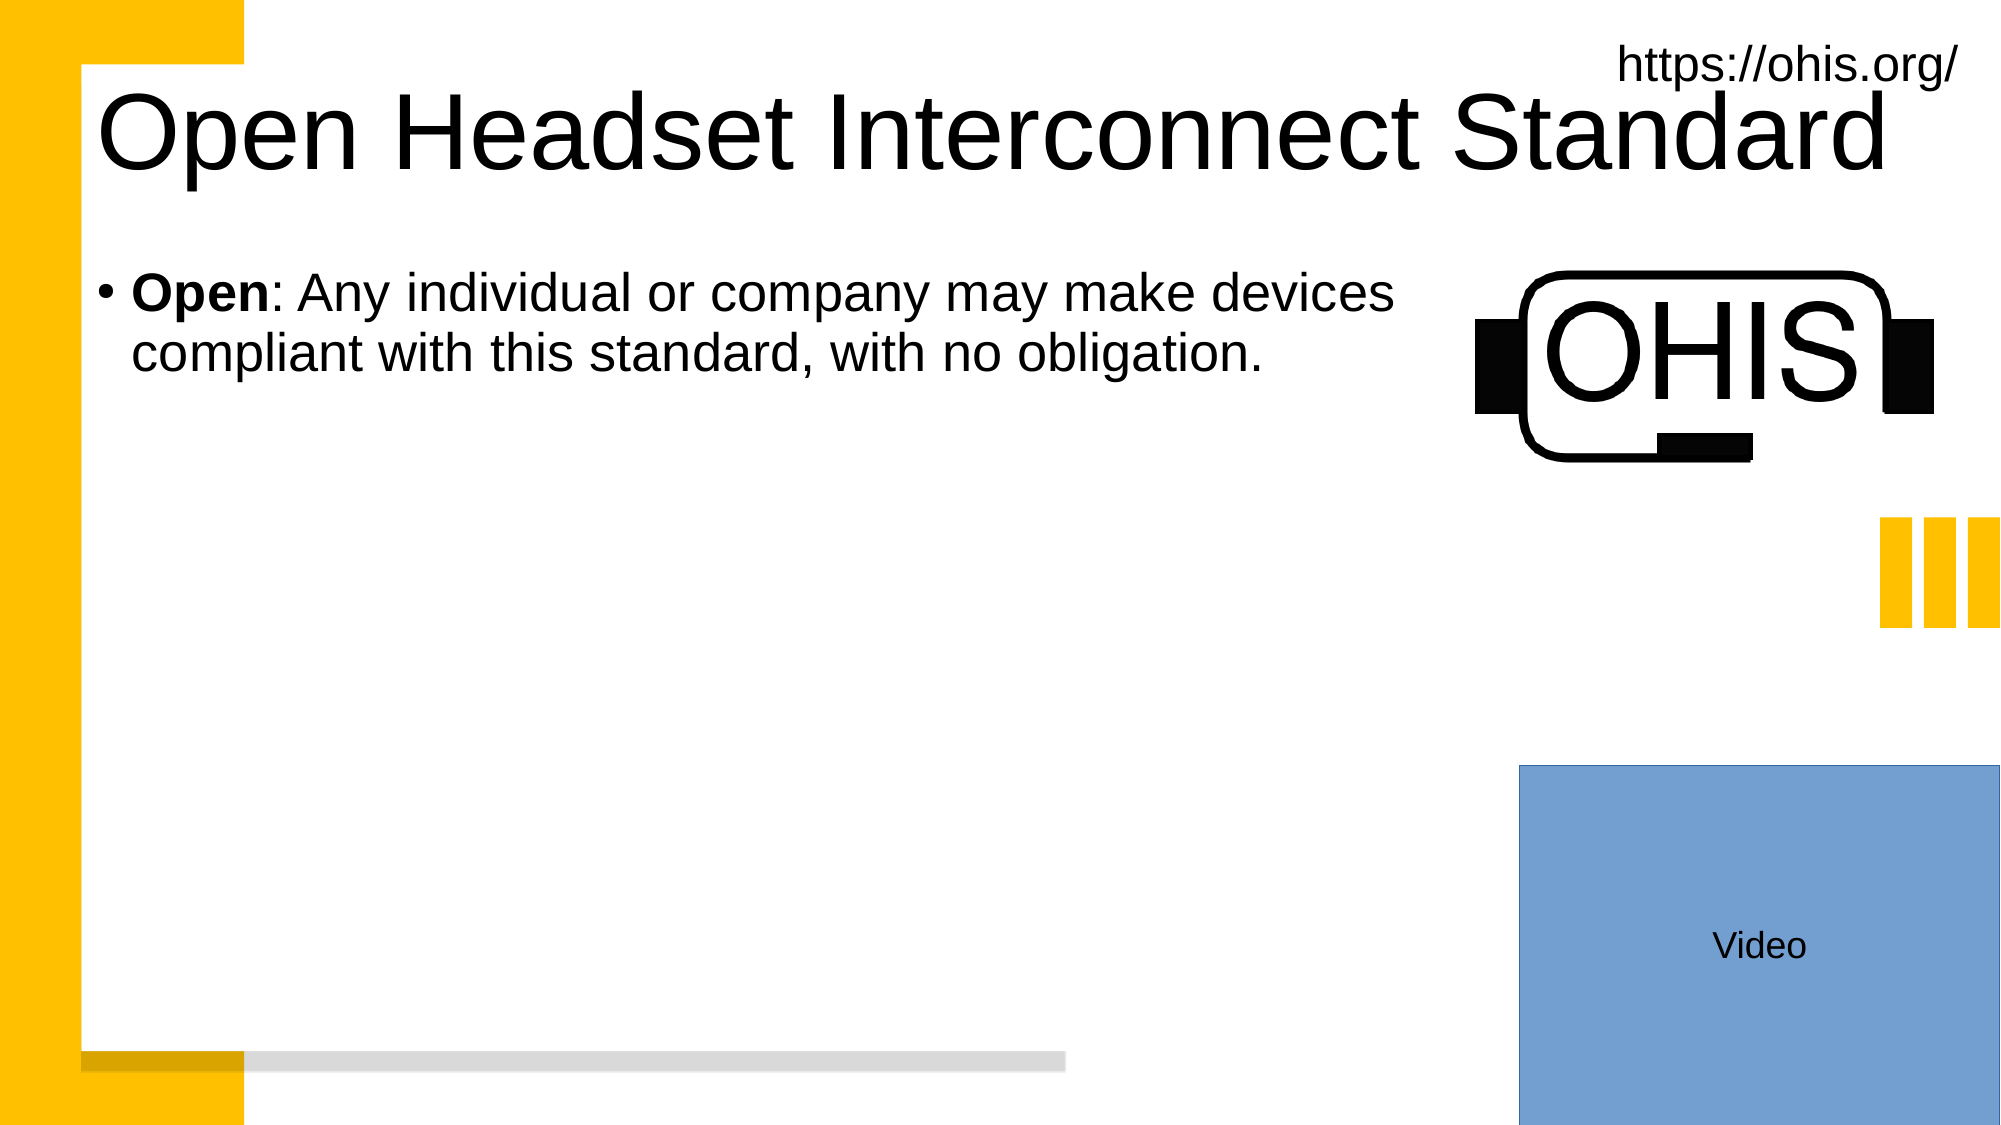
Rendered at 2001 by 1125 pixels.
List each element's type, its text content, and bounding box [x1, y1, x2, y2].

text_box Open: Any individual or company may make devices compliant with this standard, with no obligation. [81, 254, 1516, 1036]
text_box https://ohis.org/ [1590, 29, 1974, 105]
text_box Video [1519, 765, 2000, 1125]
text_box [0, 0, 2000, 1125]
text_box Open Headset Interconnect Standard [81, 64, 1921, 201]
picture [1475, 268, 1934, 464]
